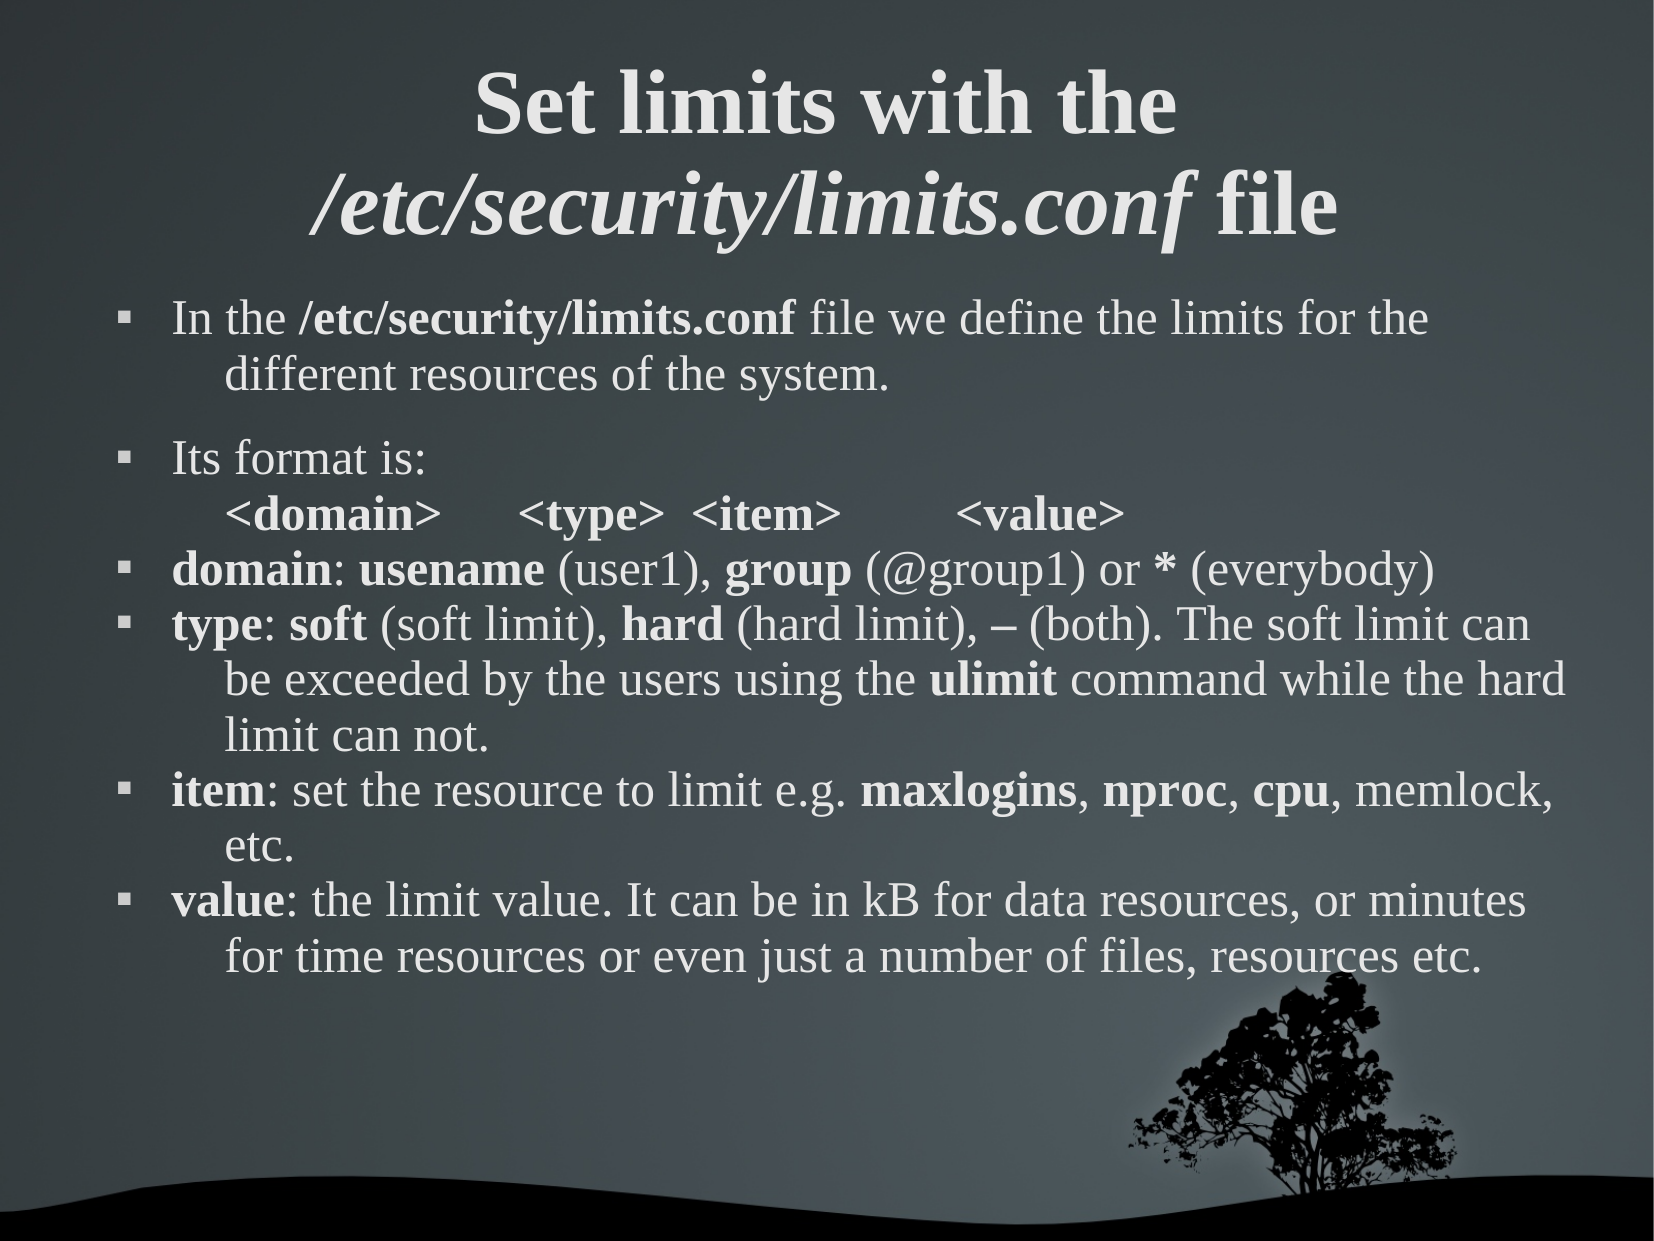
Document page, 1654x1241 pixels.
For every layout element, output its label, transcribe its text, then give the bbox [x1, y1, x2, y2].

picture [0, 0, 1654, 1241]
title Set limits with the /etc/security/limits.conf file [82, 33, 1571, 273]
list In the /etc/security/limits.conf file we define the limits for the different resources of the system. Its format is: <domain> <type> <item> <value> domain: usename (user1), group (@group1) or * (everybody) type: soft (soft limit), hard (hard limit), – (both). The soft limit can be exceeded by the users using the ulimit command while the hard limit can not. item: set the resource to limit e.g. maxlogins, nproc, cpu, memlock, etc. value: the limit value. It can be in kB for data resources, or minutes for time resources or even just a number of files, resources etc. [82, 290, 1571, 1210]
